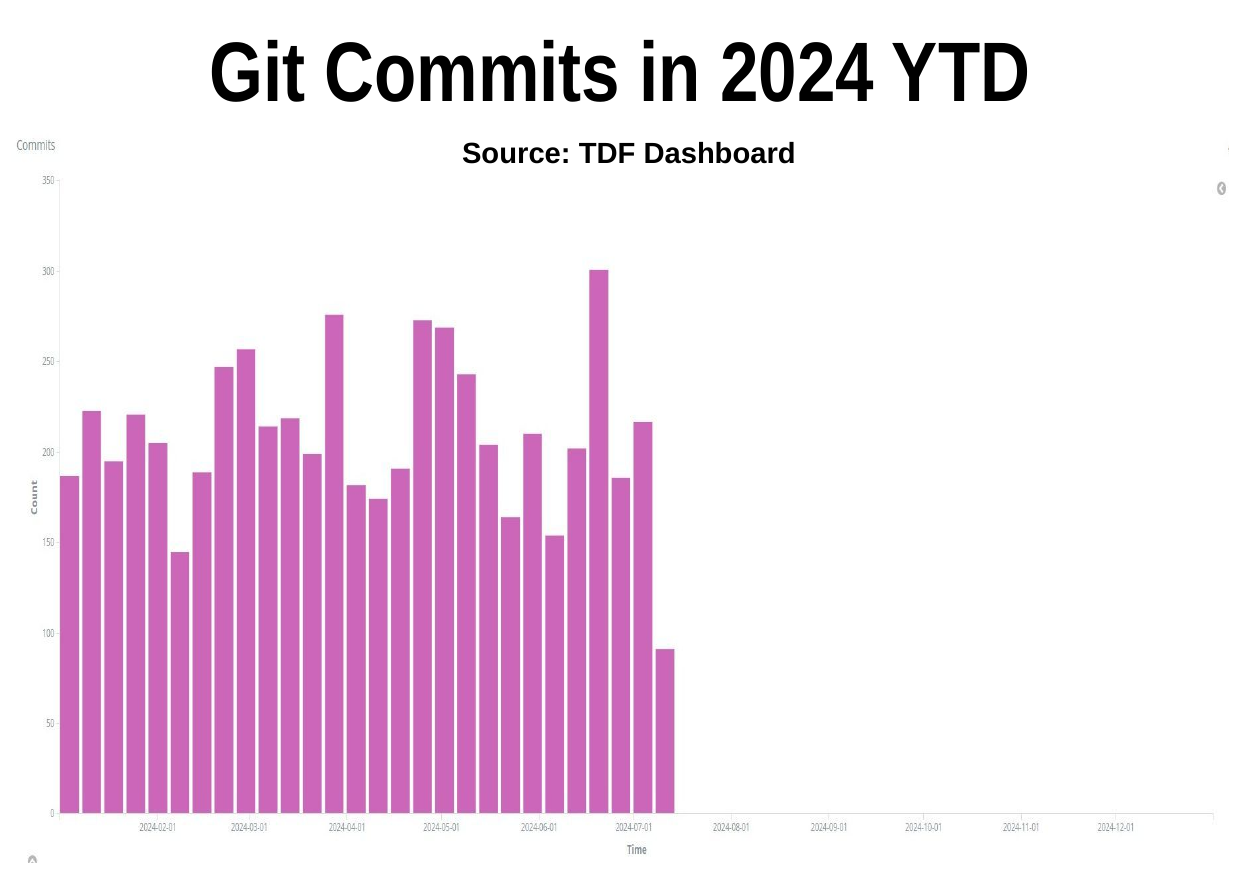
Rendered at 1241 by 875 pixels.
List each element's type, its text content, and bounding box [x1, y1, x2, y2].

picture [11, 131, 1229, 863]
text_box Source: TDF Dashboard [447, 130, 812, 184]
title Git Commits in 2024 YTD [11, 12, 1229, 131]
